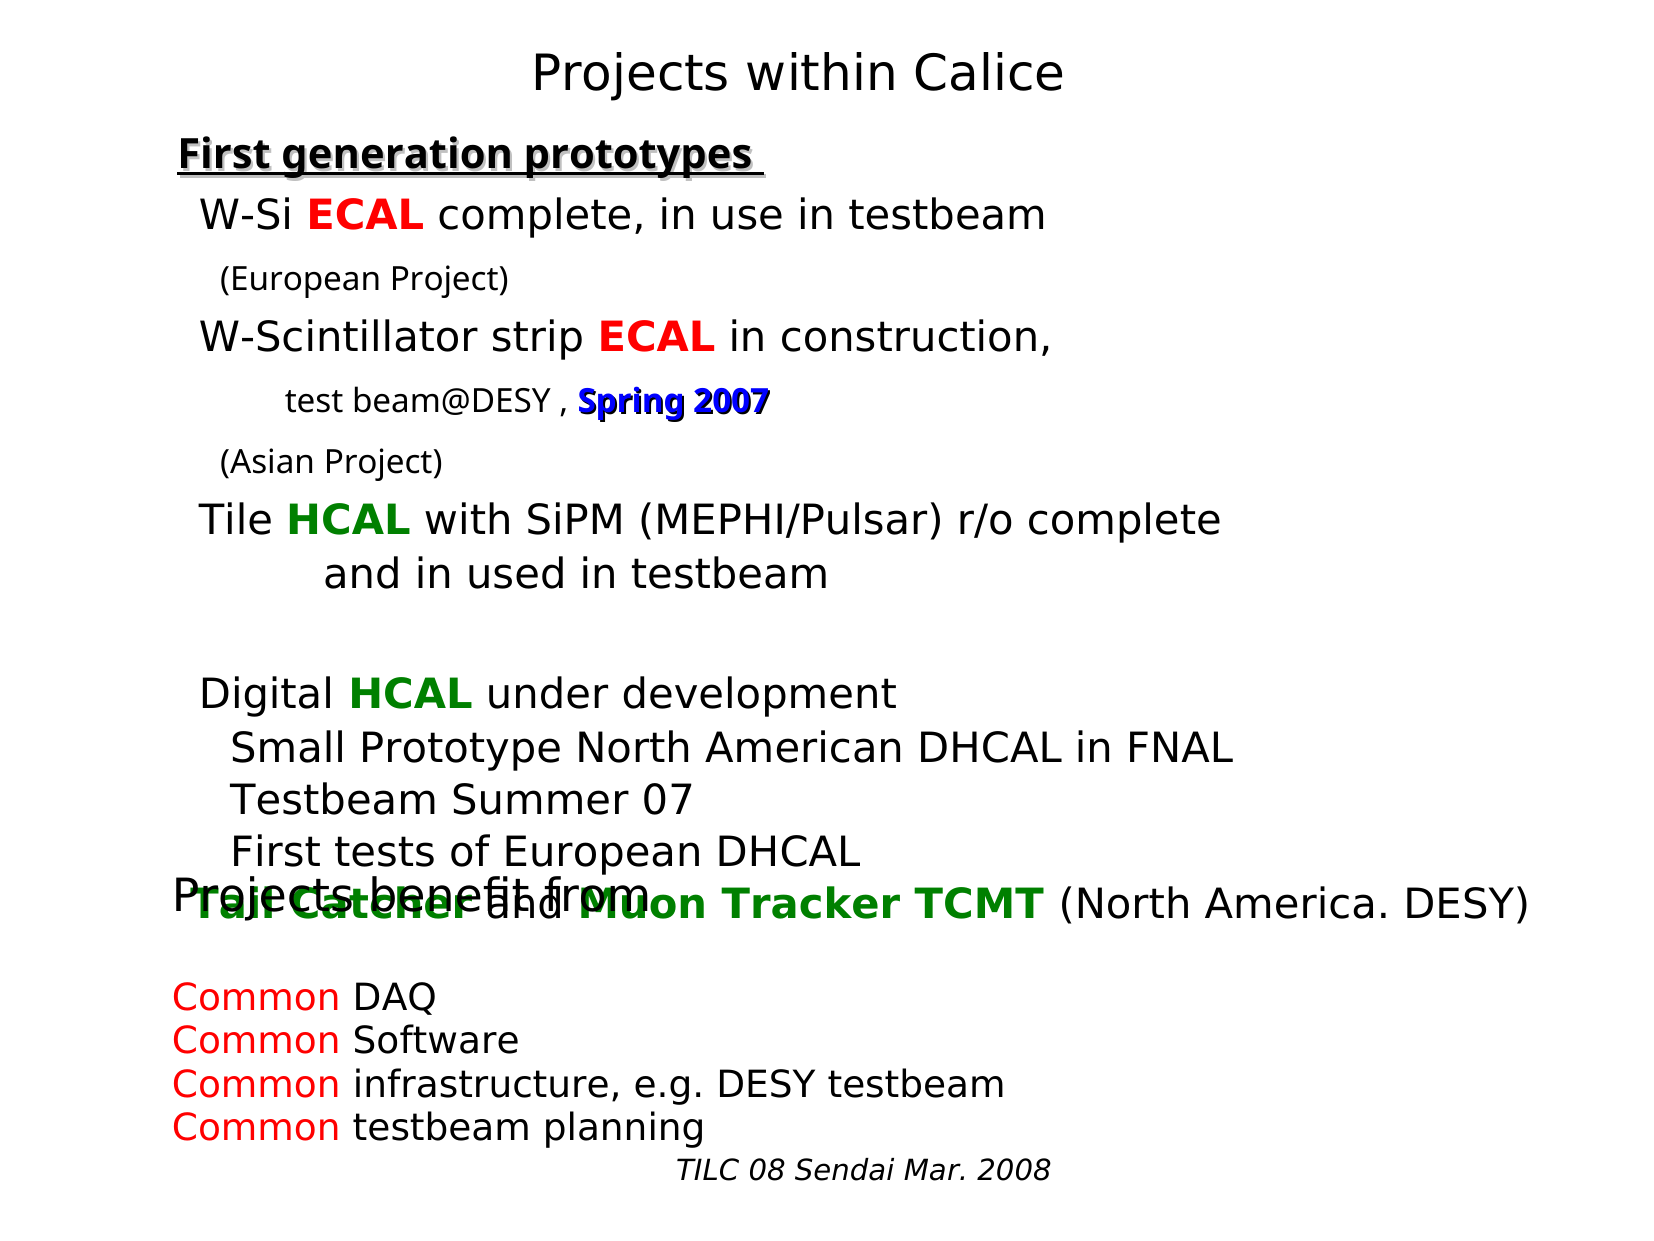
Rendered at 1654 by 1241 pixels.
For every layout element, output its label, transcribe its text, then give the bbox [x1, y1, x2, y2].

text_box Projects within Calice [516, 37, 1069, 111]
text_box Projects benefit from Common DAQ Common Software Common infrastructure, e.g. DESY testbeam Common testbeam planning [157, 861, 1015, 1157]
text_box First generation prototypes W-Si ECAL complete, in use in testbeam (European Project) W-Scintillator strip ECAL in construction, test beam@DESY , Spring 2007 (Asian Project) Tile HCAL with SiPM (MEPHI/Pulsar) r/o complete and in used in testbeam Digital HCAL under development Small Prototype North American DHCAL in FNAL Testbeam Summer 07 First tests of European DHCAL Tail Catcher and Muon Tracker TCMT (North America. DESY) [162, 112, 1300, 665]
